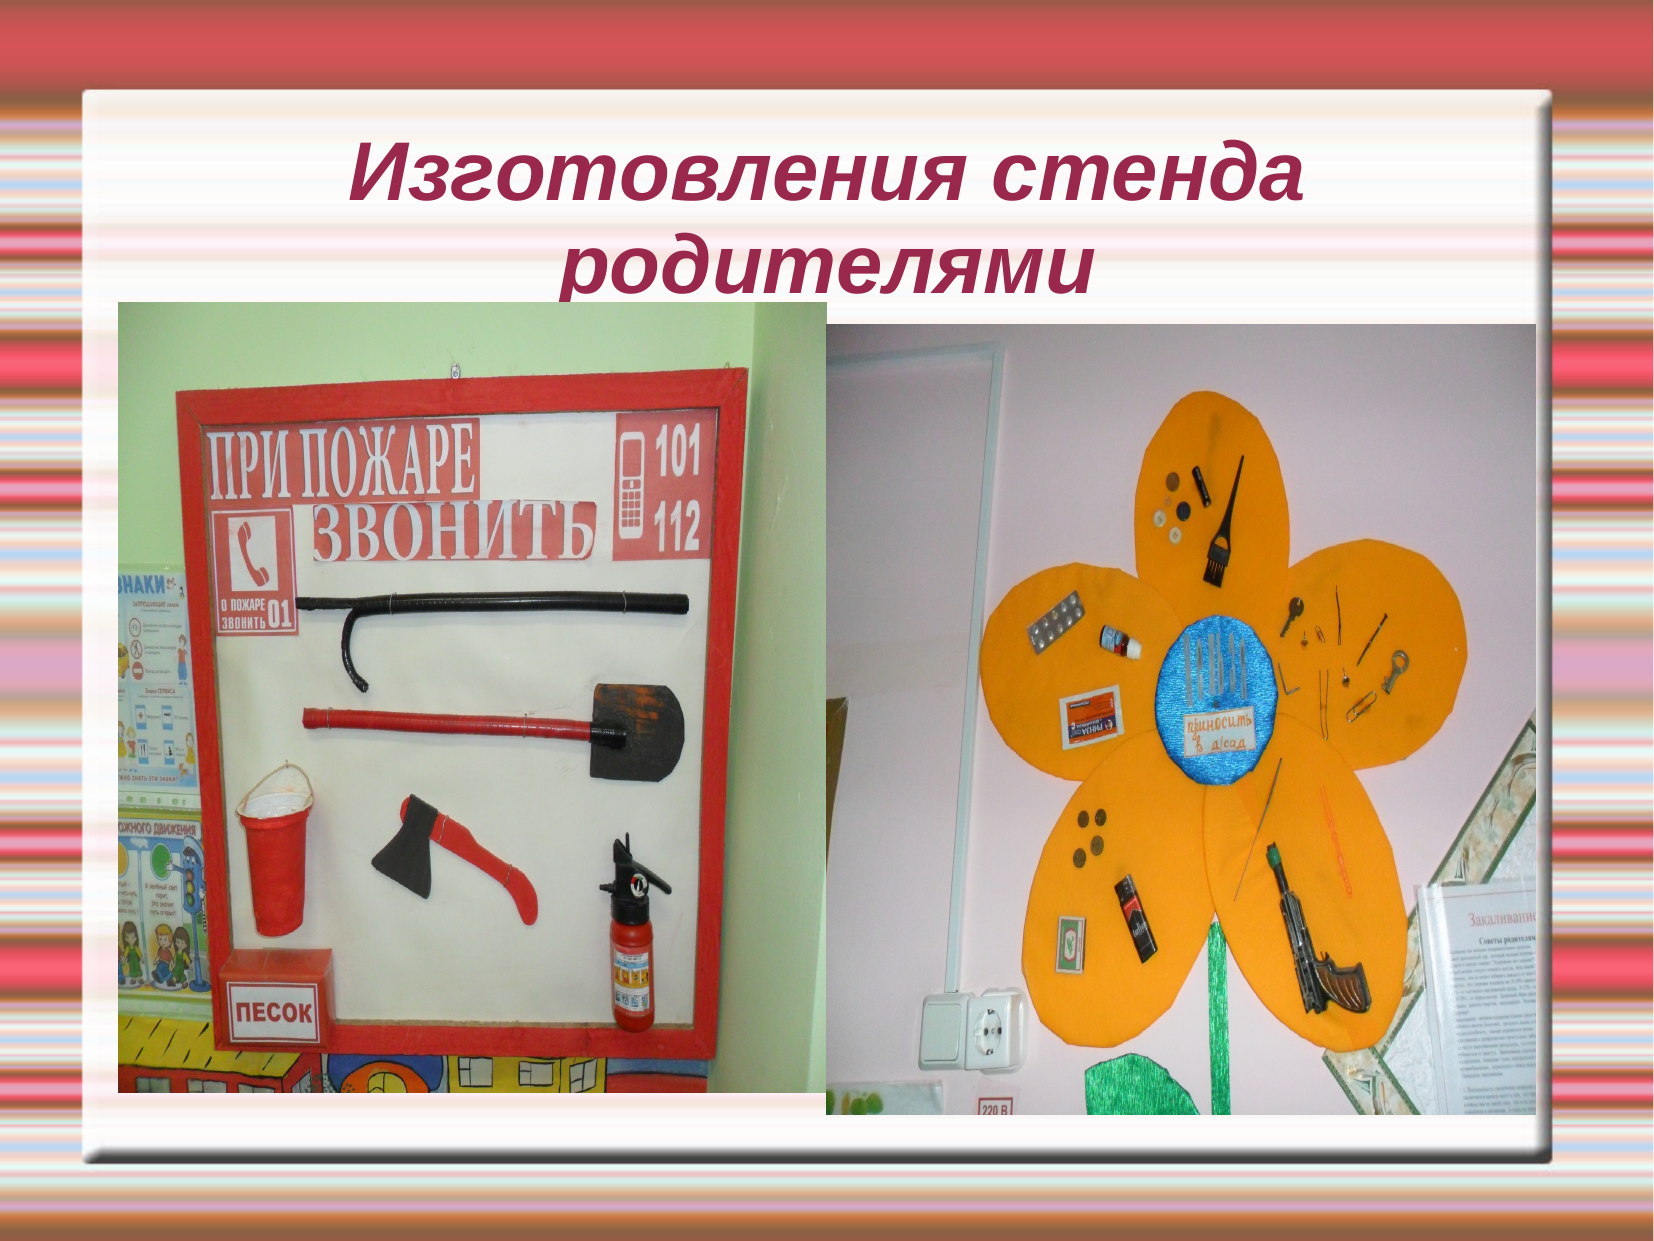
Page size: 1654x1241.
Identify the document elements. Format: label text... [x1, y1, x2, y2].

picture [0, 0, 1654, 1241]
title Изготовления стенда родителями [121, 114, 1534, 322]
